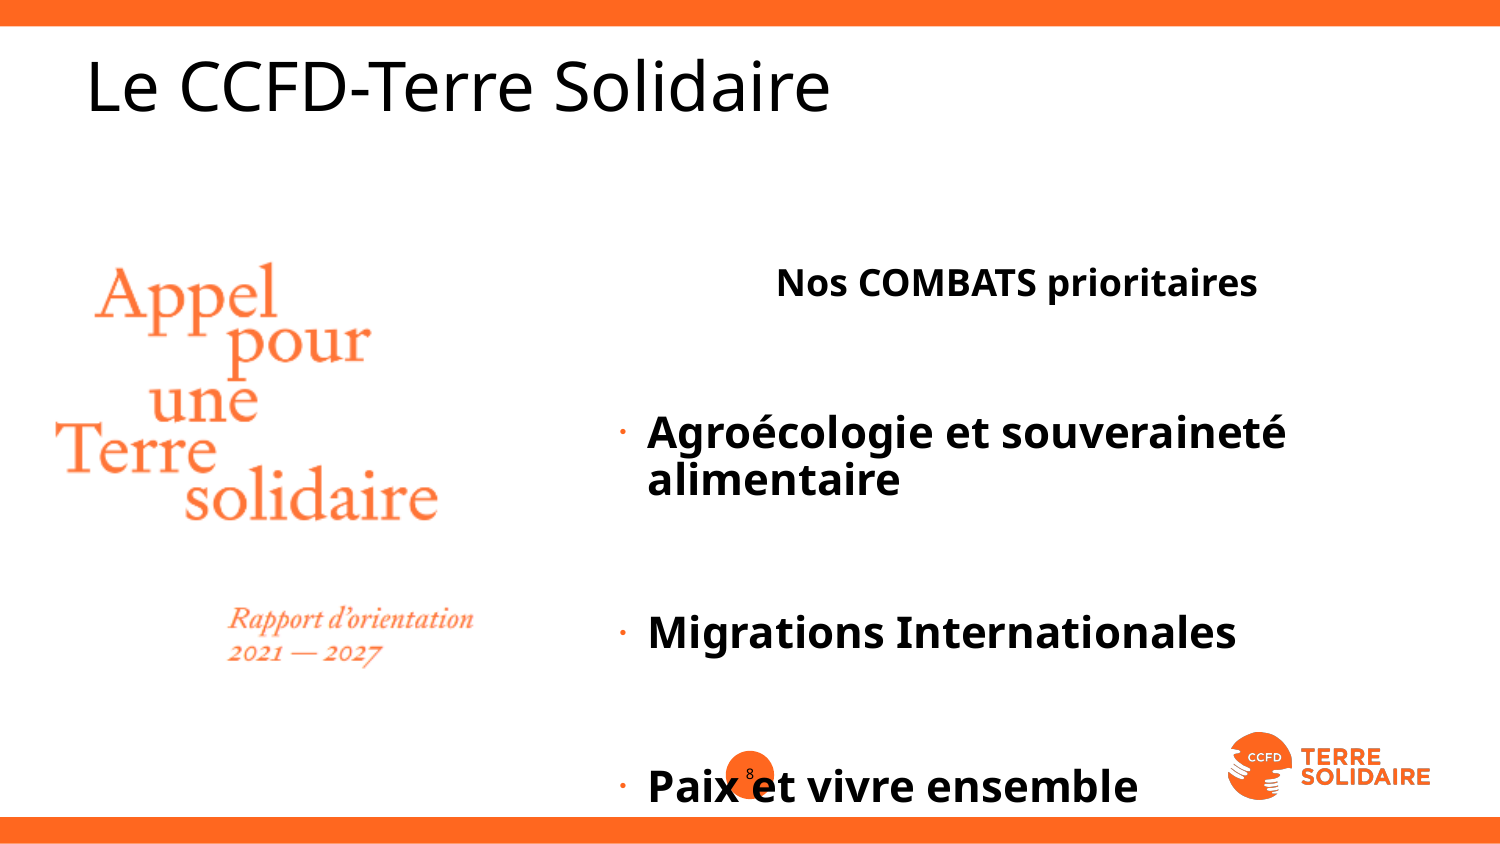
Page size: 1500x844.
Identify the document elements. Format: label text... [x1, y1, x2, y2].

picture [1228, 732, 1430, 800]
list Nos COMBATS prioritaires Agroécologie et souveraineté alimentaire Migrations Internationales Paix et vivre ensemble Justice Economique [604, 174, 1430, 686]
title Le CCFD-Terre Solidaire [70, 44, 1430, 126]
picture [20, 244, 511, 686]
